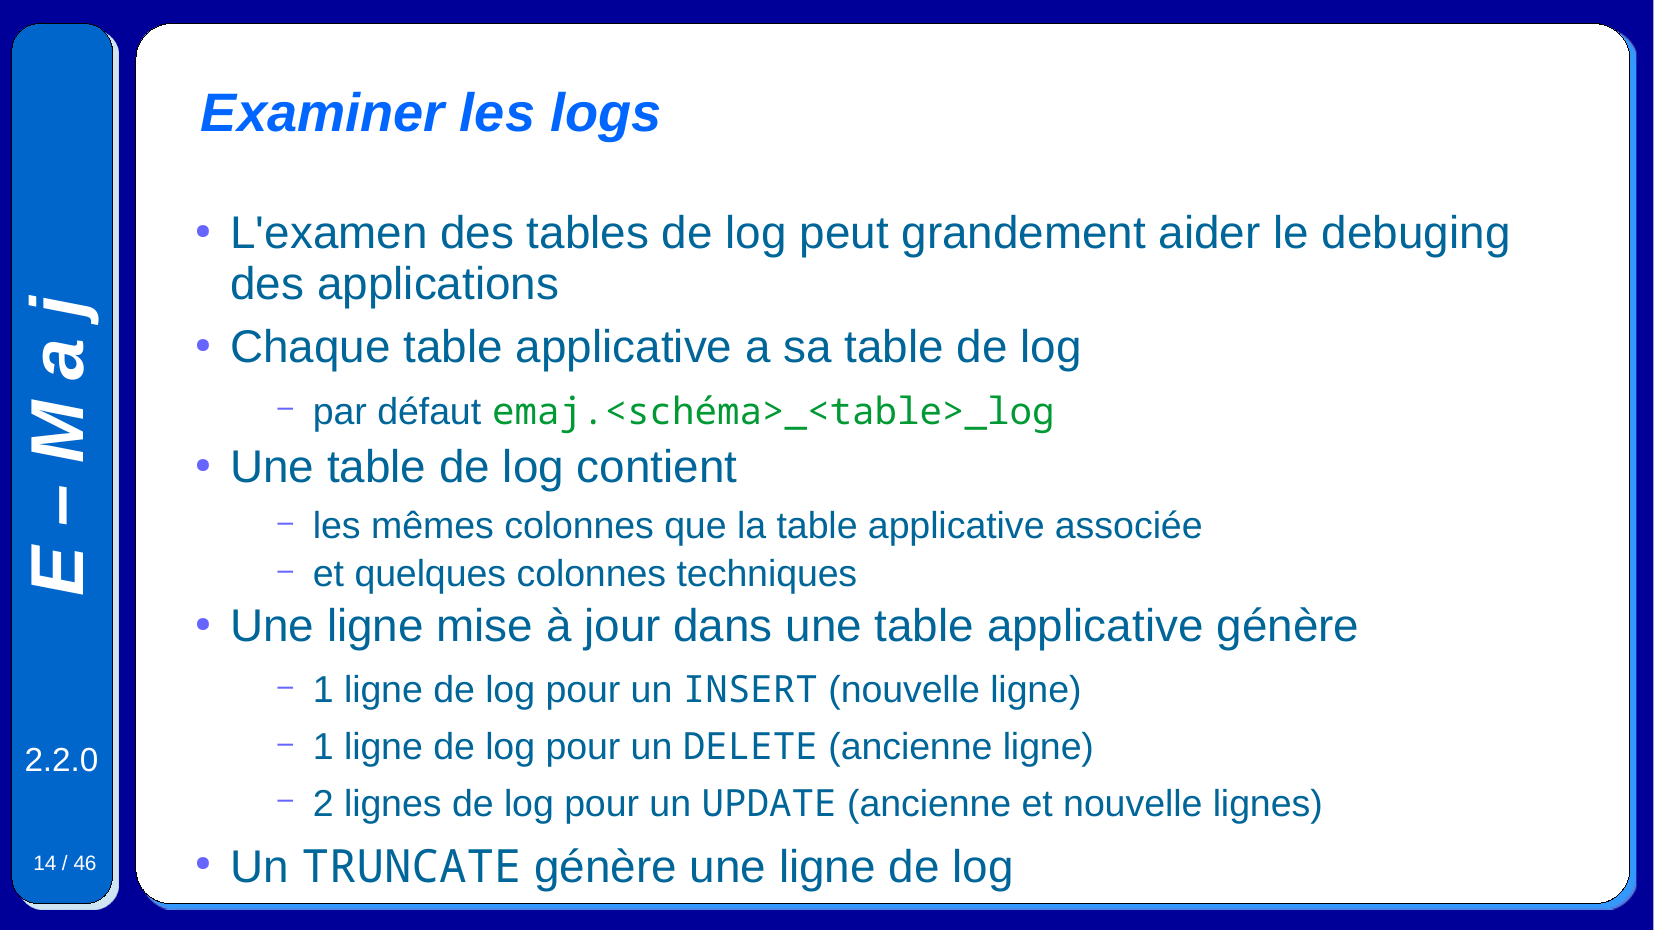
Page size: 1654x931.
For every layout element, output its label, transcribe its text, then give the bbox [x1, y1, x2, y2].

title Examiner les logs [200, 34, 1575, 191]
list L'examen des tables de log peut grandement aider le debuging des applications Chaque table applicative a sa table de log par défaut emaj.<schéma>_<table>_log Une table de log contient les mêmes colonnes que la table applicative associée et quelques colonnes techniques Une ligne mise à jour dans une table applicative génère 1 ligne de log pour un INSERT (nouvelle ligne) 1 ligne de log pour un DELETE (ancienne ligne) 2 lignes de log pour un UPDATE (ancienne et nouvelle lignes) Un TRUNCATE génère une ligne de log [177, 206, 1587, 867]
